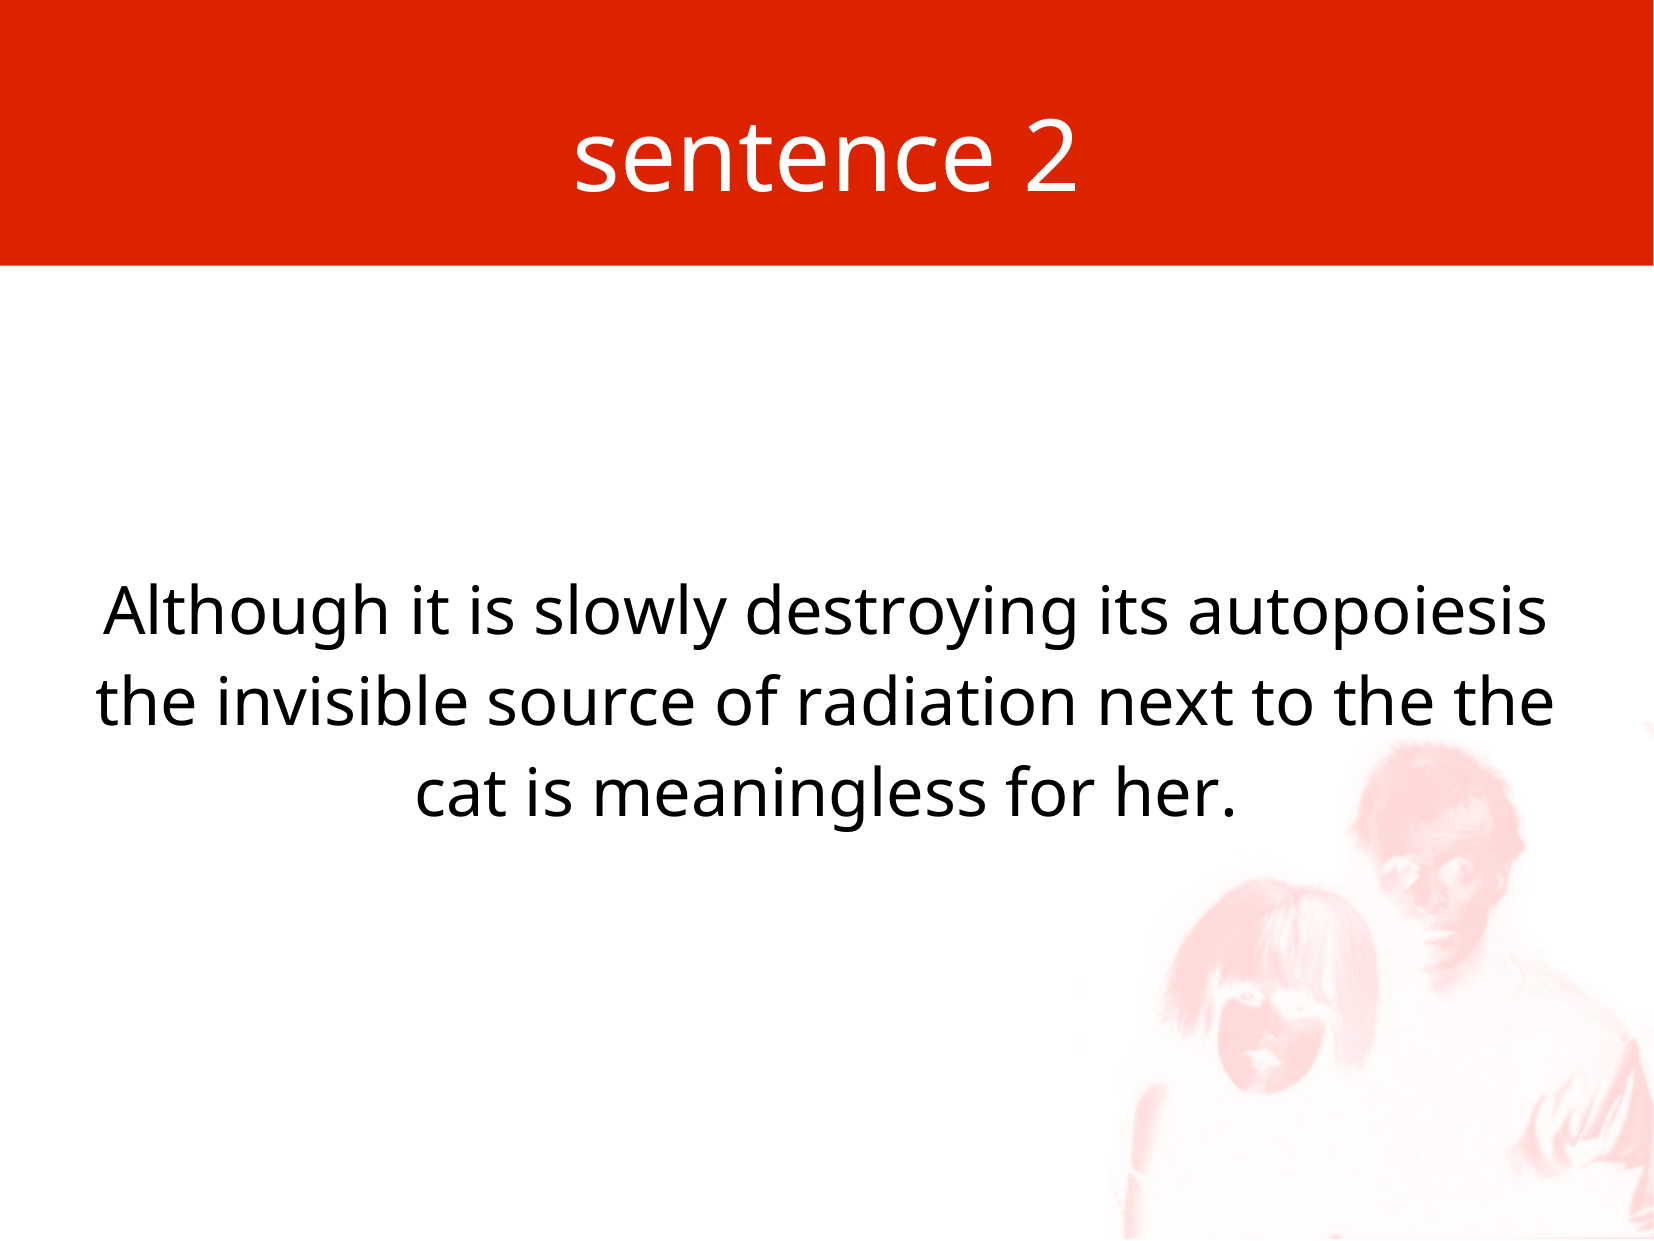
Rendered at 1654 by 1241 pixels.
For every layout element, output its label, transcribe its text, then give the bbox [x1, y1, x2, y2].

subtitle Although it is slowly destroying its autopoiesis the invisible source of radiation next to the the cat is meaningless for her. [82, 290, 1571, 1109]
title sentence 2 [82, 49, 1571, 257]
text_box [0, 0, 1654, 266]
picture [0, 266, 1654, 1241]
